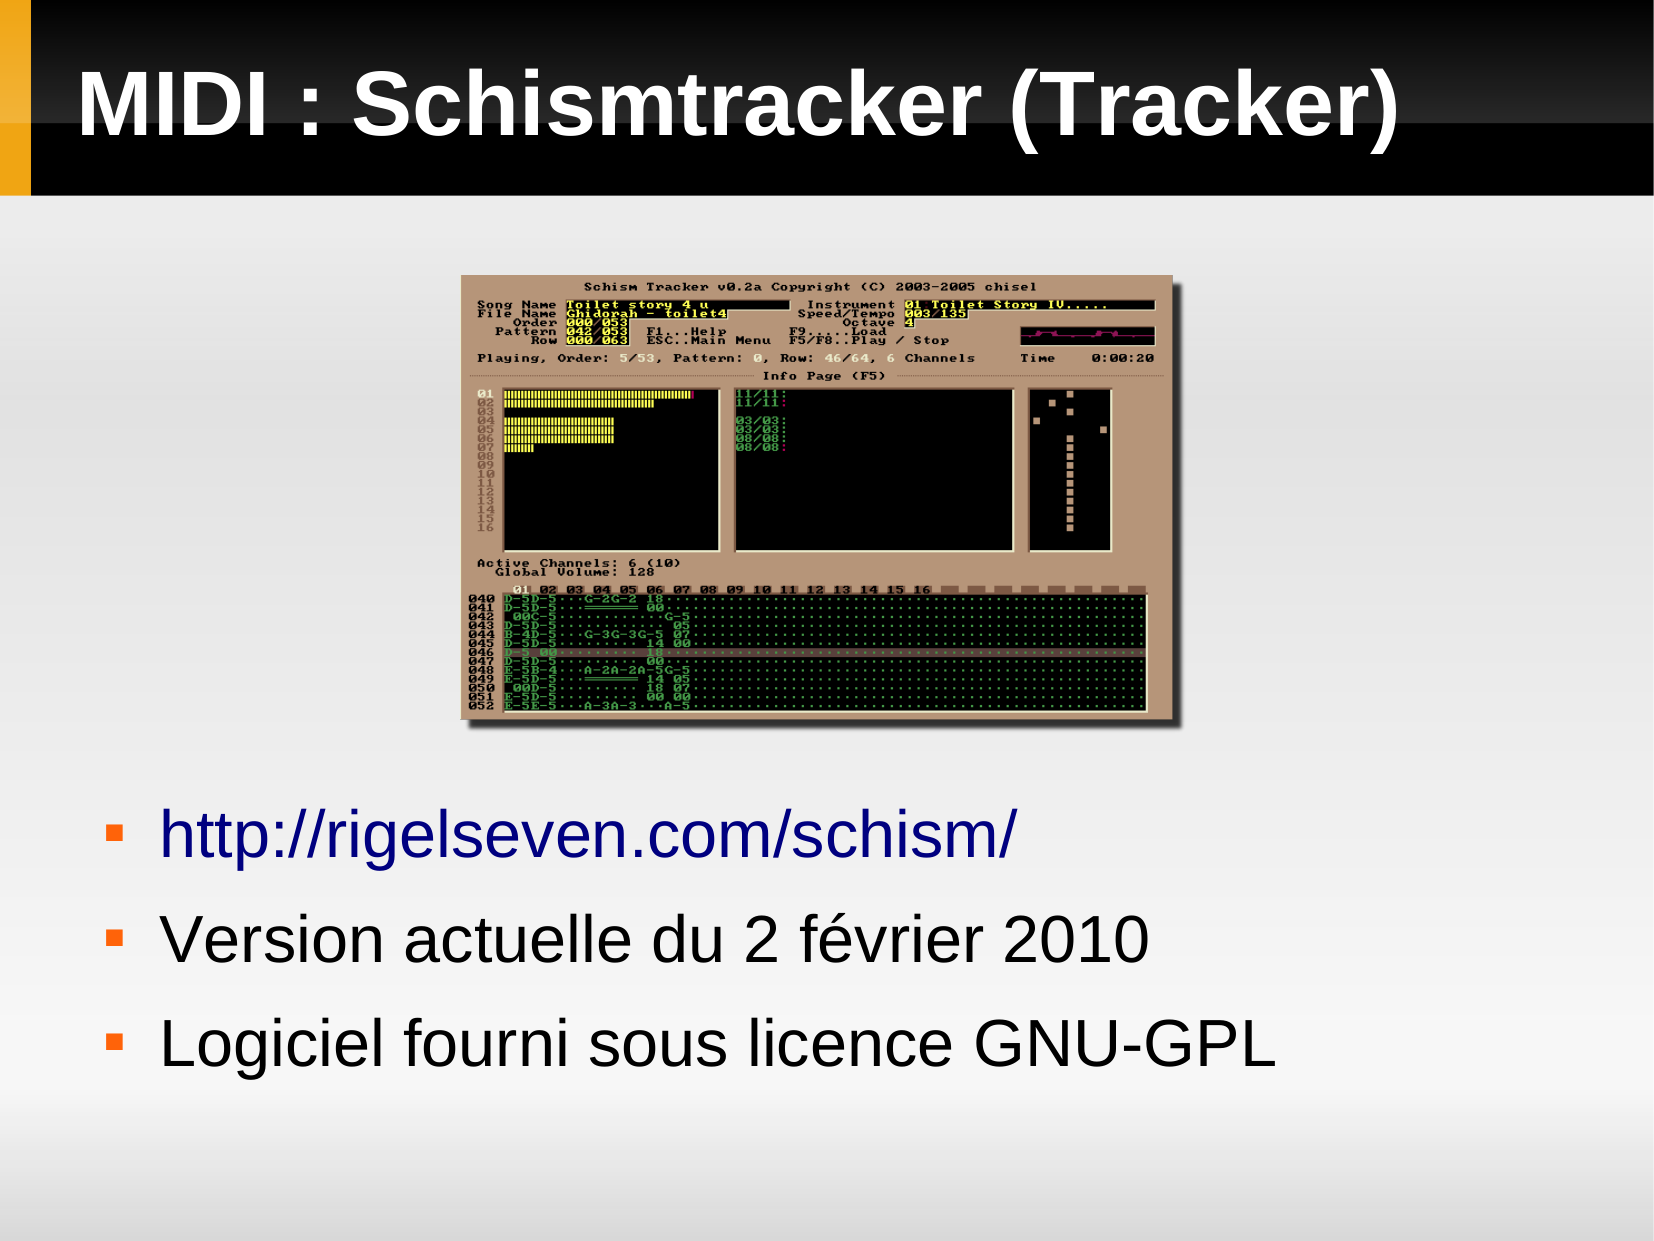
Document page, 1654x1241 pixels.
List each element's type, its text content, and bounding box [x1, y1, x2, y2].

list http://rigelseven.com/schism/ Version actuelle du 2 février 2010 Logiciel fourni sous licence GNU-GPL [88, 797, 1572, 1152]
picture [0, 0, 1654, 1241]
title MIDI : Schismtracker (Tracker) [76, 7, 1565, 200]
